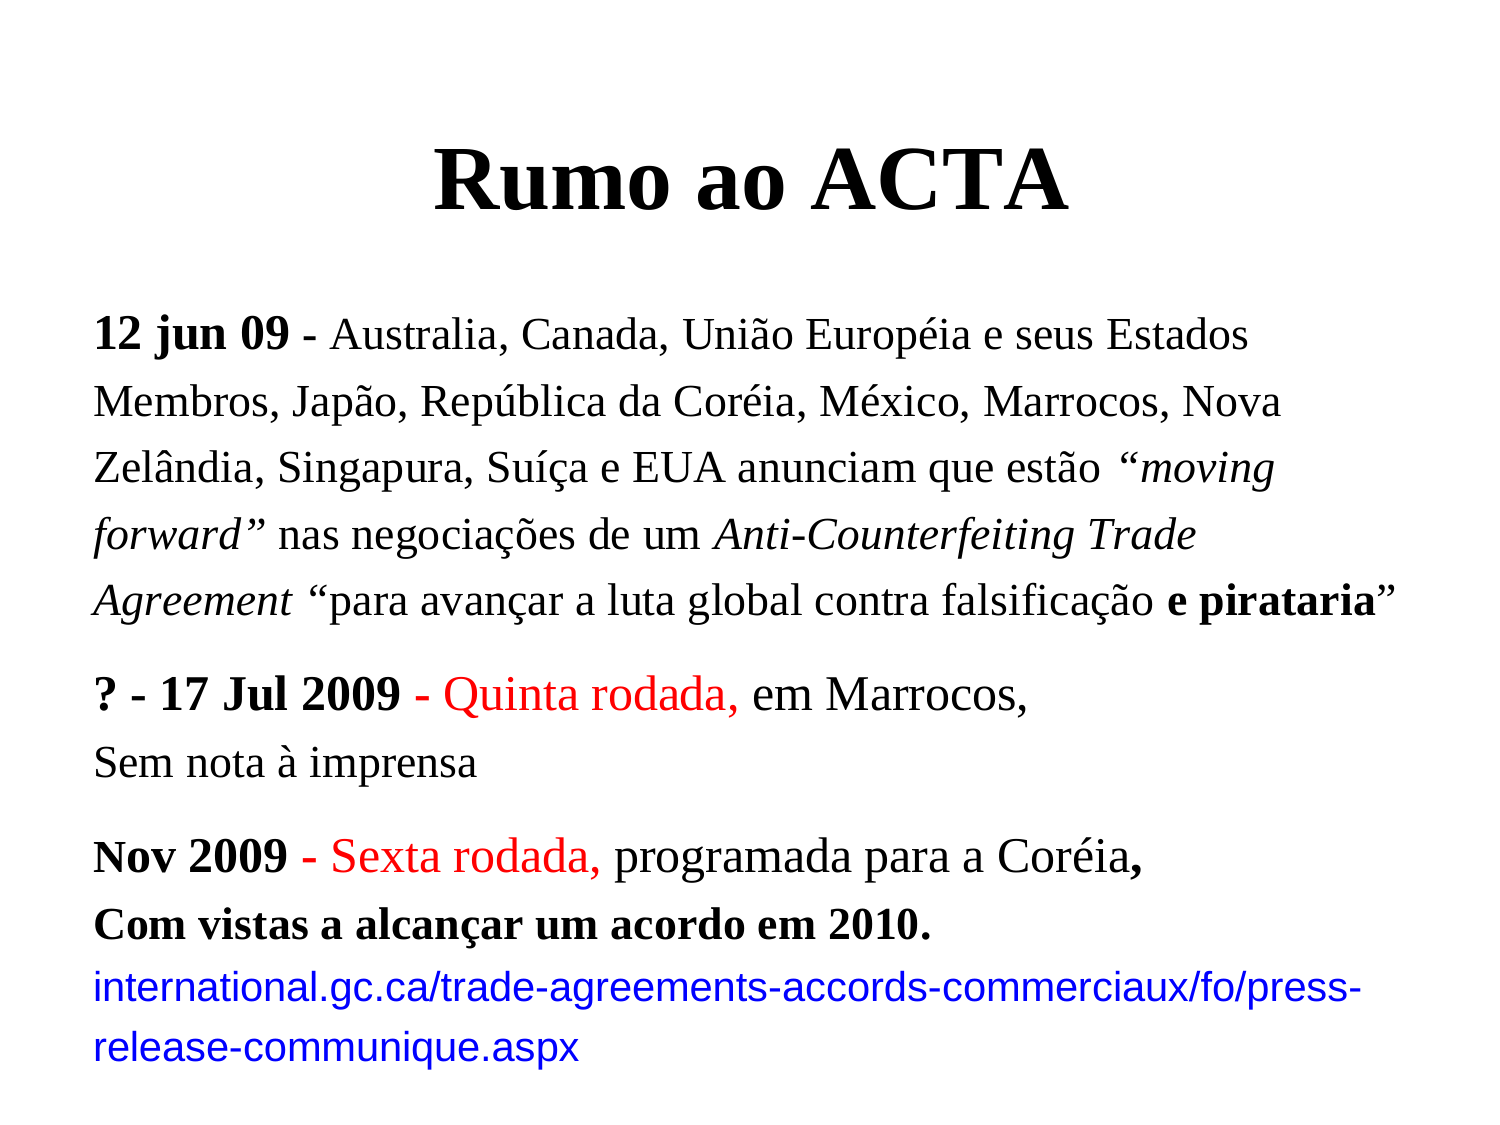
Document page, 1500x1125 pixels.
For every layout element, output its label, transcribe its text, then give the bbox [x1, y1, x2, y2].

title Rumo ao ACTA [87, 52, 1416, 280]
text_box 12 jun 09 - Australia, Canada, União Européia e seus Estados Membros, Japão, República da Coréia, México, Marrocos, Nova Zelândia, Singapura, Suíça e EUA anunciam que estão “moving forward” nas negociações de um Anti-Counterfeiting Trade Agreement “para avançar a luta global contra falsificação e pirataria” ? - 17 Jul 2009 - Quinta rodada, em Marrocos, Sem nota à imprensa Nov 2009 - Sexta rodada, programada para a Coréia, Com vistas a alcançar um acordo em 2010. international.gc.ca/trade-agreements-accords-commerciaux/fo/press-release-communique.aspx [78, 280, 1418, 1079]
